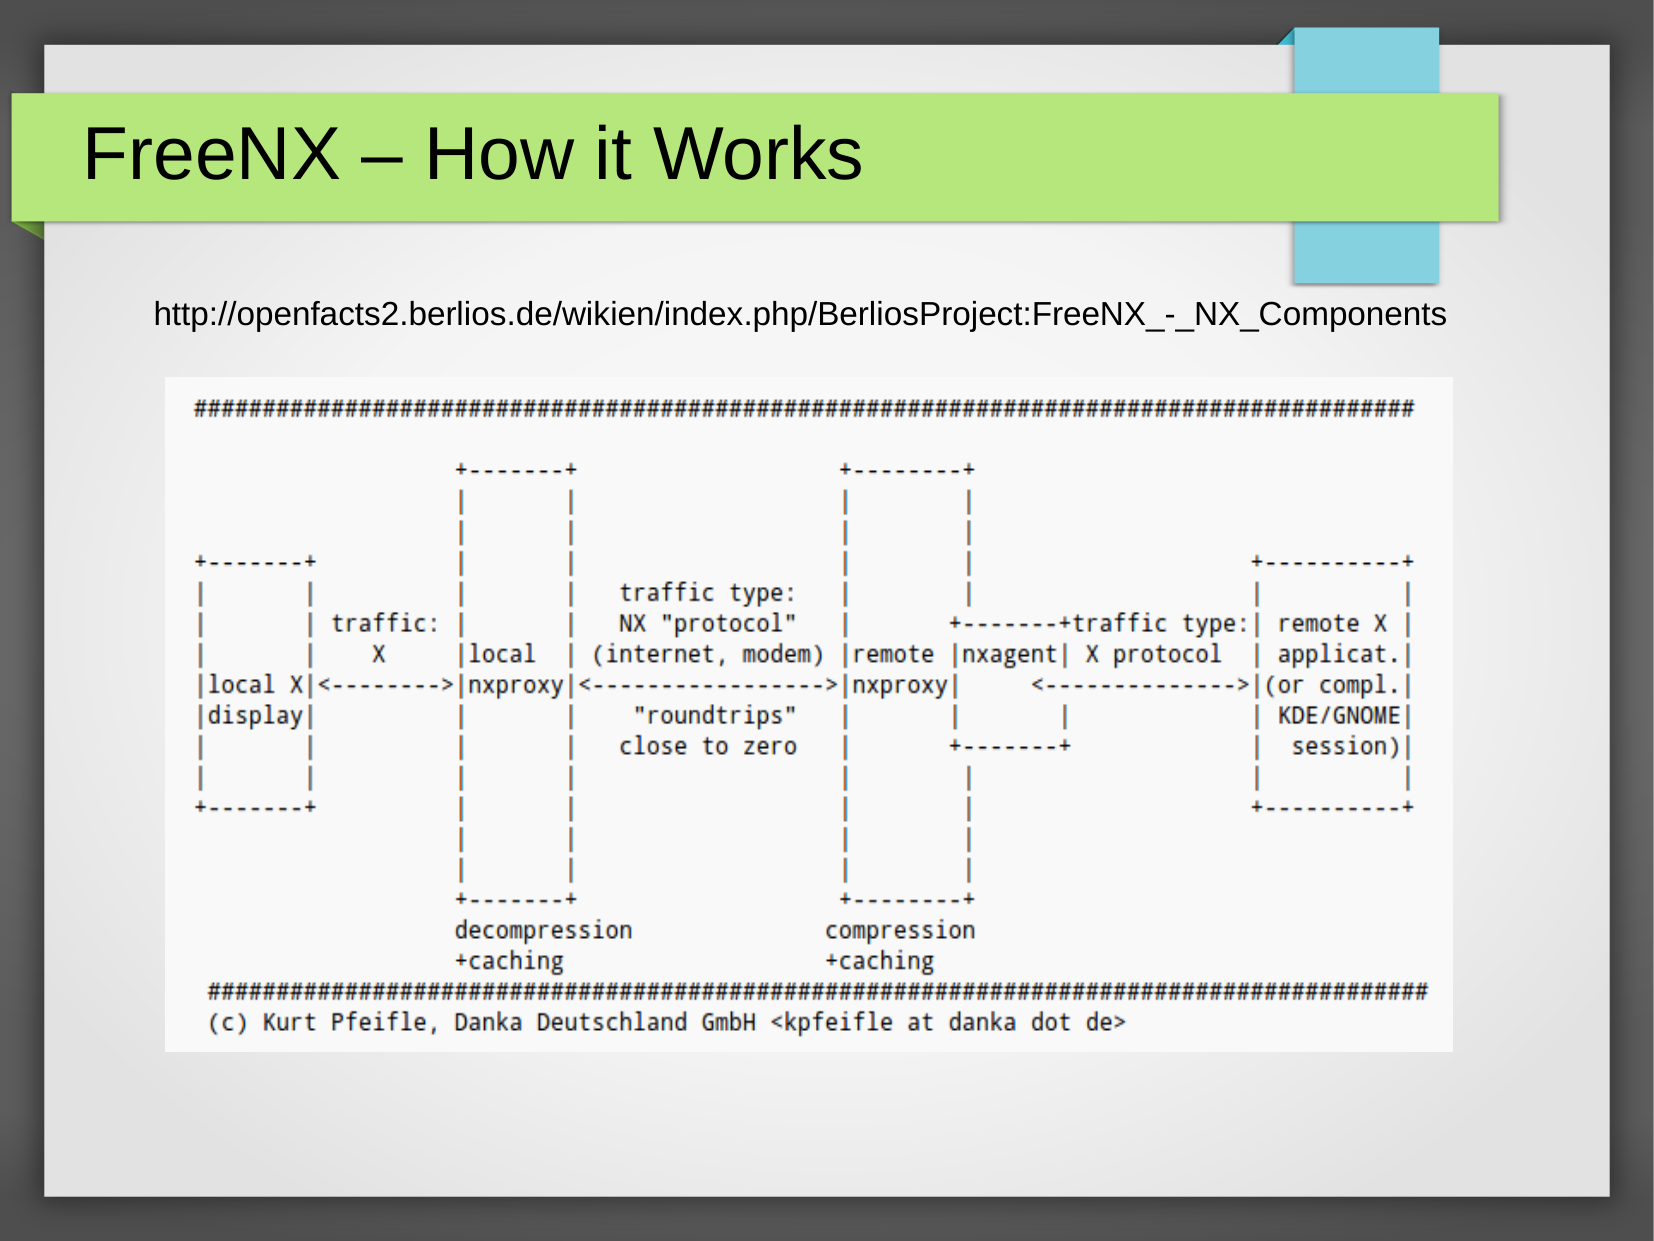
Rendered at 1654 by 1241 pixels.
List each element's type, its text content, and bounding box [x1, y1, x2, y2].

picture [0, 0, 1654, 1241]
list http://openfacts2.berlios.de/wikien/index.php/BerliosProject:FreeNX_-_NX_Components [82, 295, 1571, 1015]
title FreeNX – How it Works [82, 94, 1264, 213]
